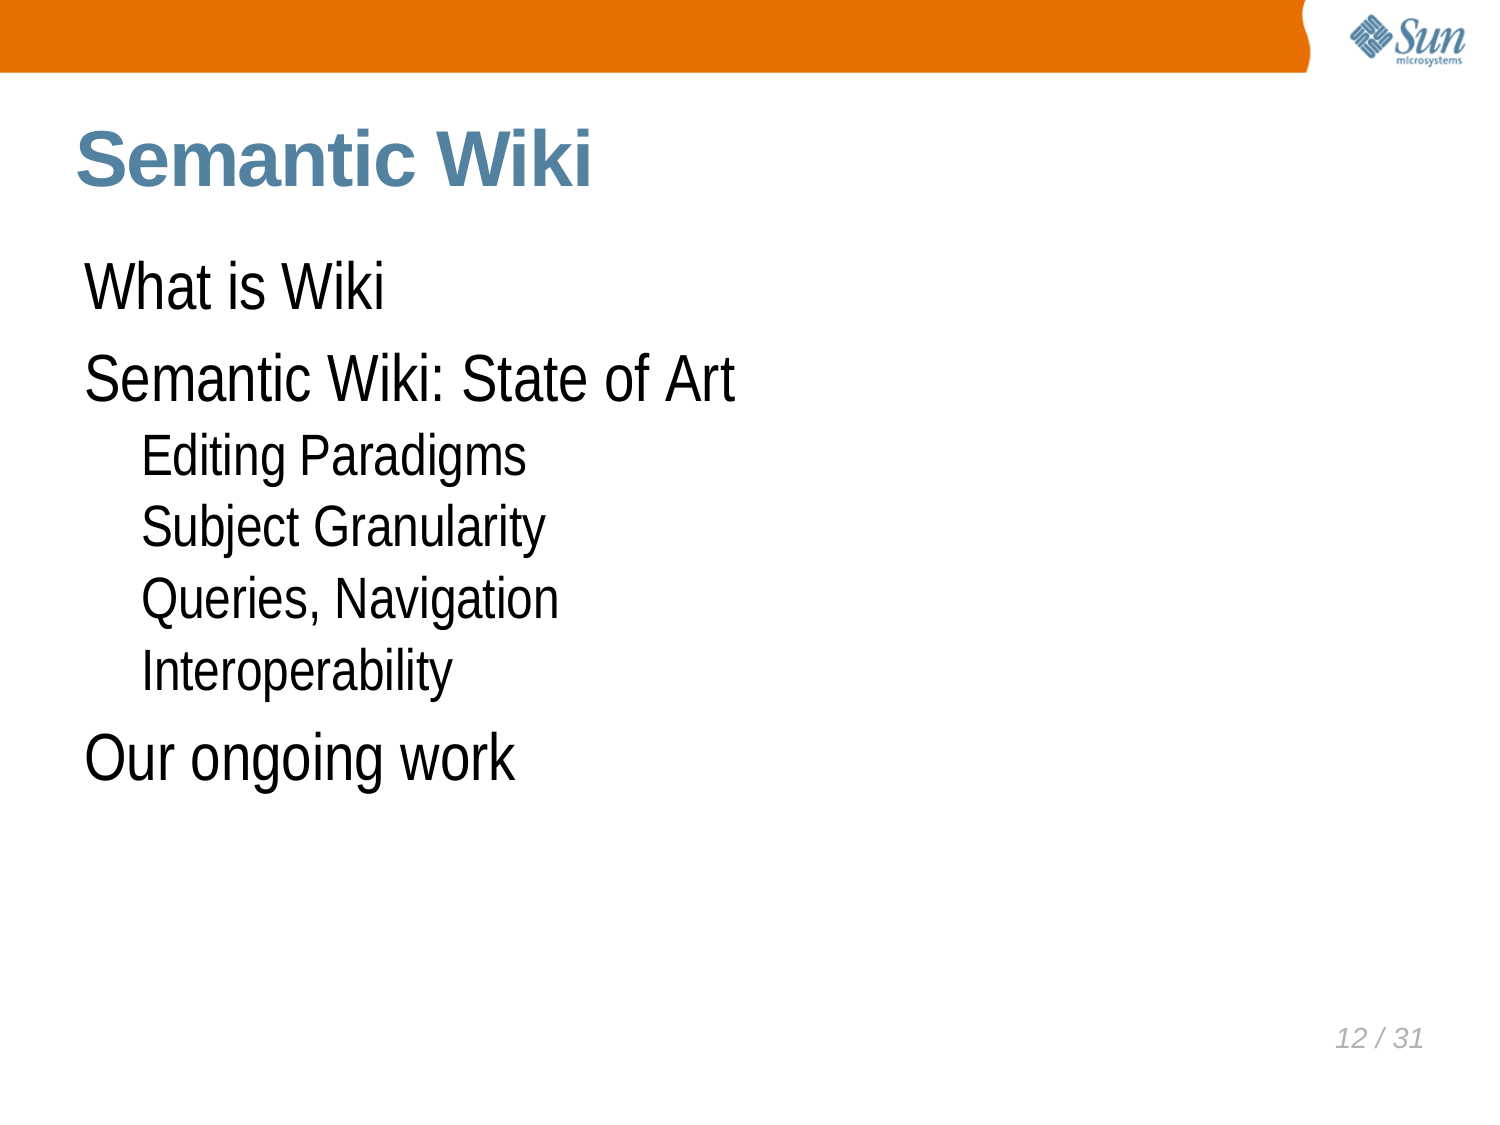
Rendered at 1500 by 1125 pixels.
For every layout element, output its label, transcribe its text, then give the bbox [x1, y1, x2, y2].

list What is Wiki Semantic Wiki: State of Art Editing Paradigms Subject Granularity Queries, Navigation Interoperability Our ongoing work [64, 257, 1402, 1017]
title Semantic Wiki [75, 122, 1438, 228]
picture [0, 0, 1500, 75]
